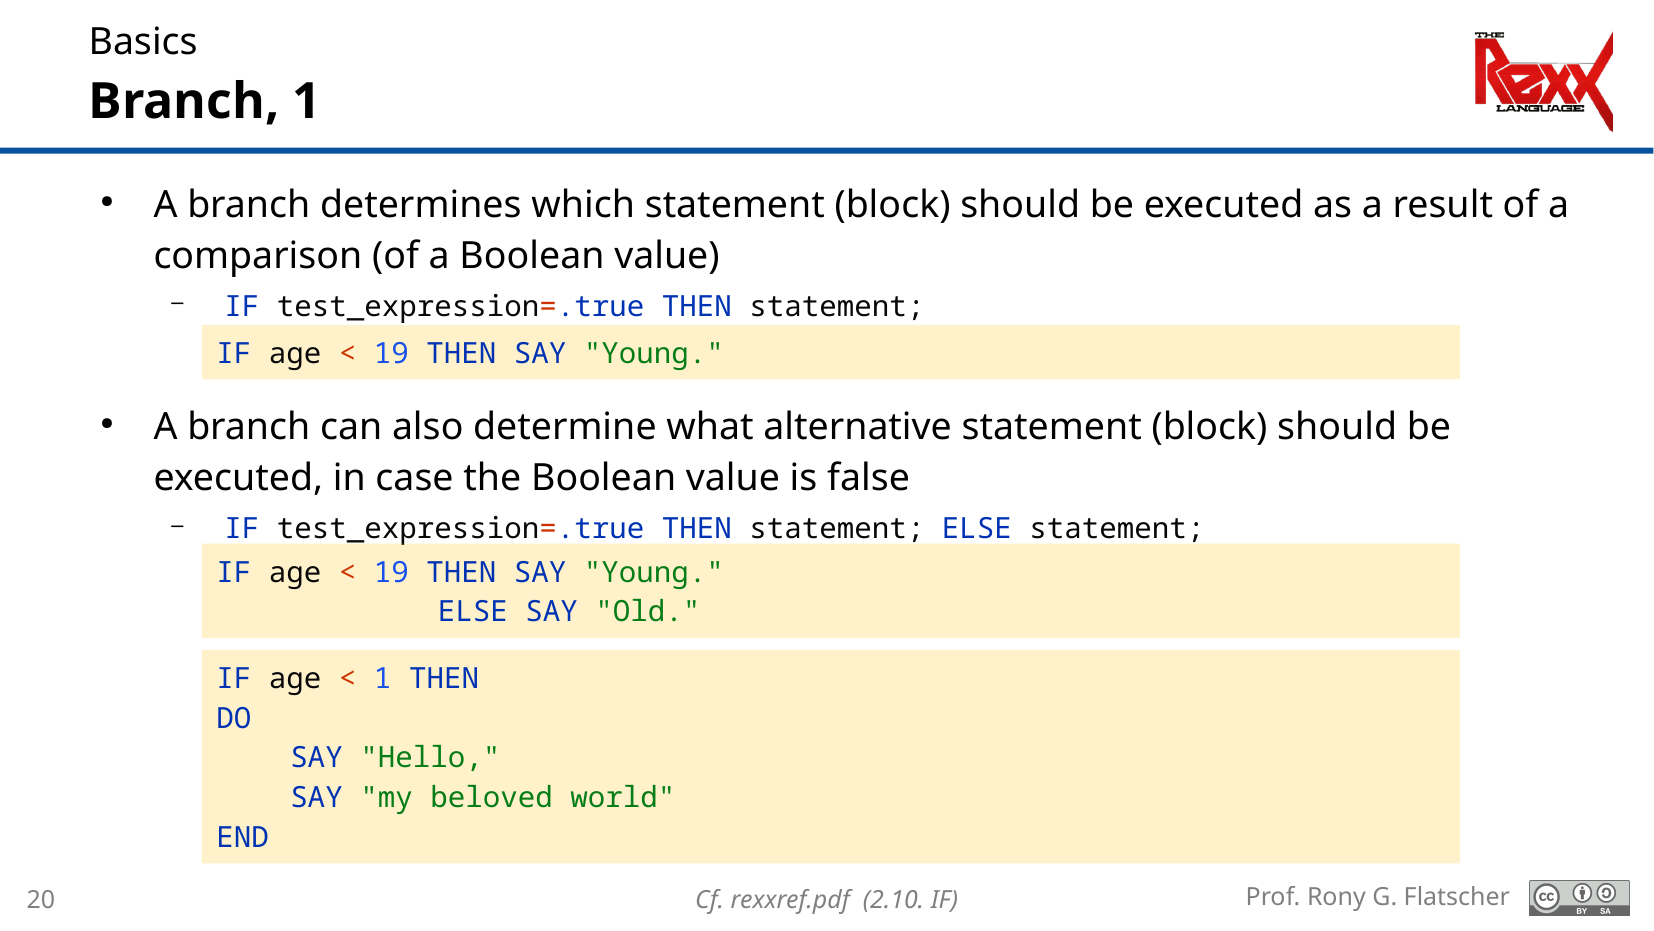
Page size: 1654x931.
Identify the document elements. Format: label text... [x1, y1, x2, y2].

title Basics Branch, 1 [29, 0, 1654, 148]
text_box IF age < 19 THEN SAY "Young." ELSE SAY "Old." [201, 543, 1460, 635]
list A branch determines which statement (block) should be executed as a result of a comparison (of a Boolean value) IF test_expression=.true THEN statement; A branch can also determine what alternative statement (block) should be executed, in case the Boolean value is false IF test_expression=.true THEN statement; ELSE statement; [82, 177, 1571, 532]
text_box Cf. rexxref.pdf (2.10. IF) [0, 874, 1654, 922]
text_box IF age < 19 THEN SAY "Young." [201, 324, 1460, 378]
text_box IF age < 1 THEN DO SAY "Hello," SAY "my beloved world" END [201, 649, 1460, 855]
